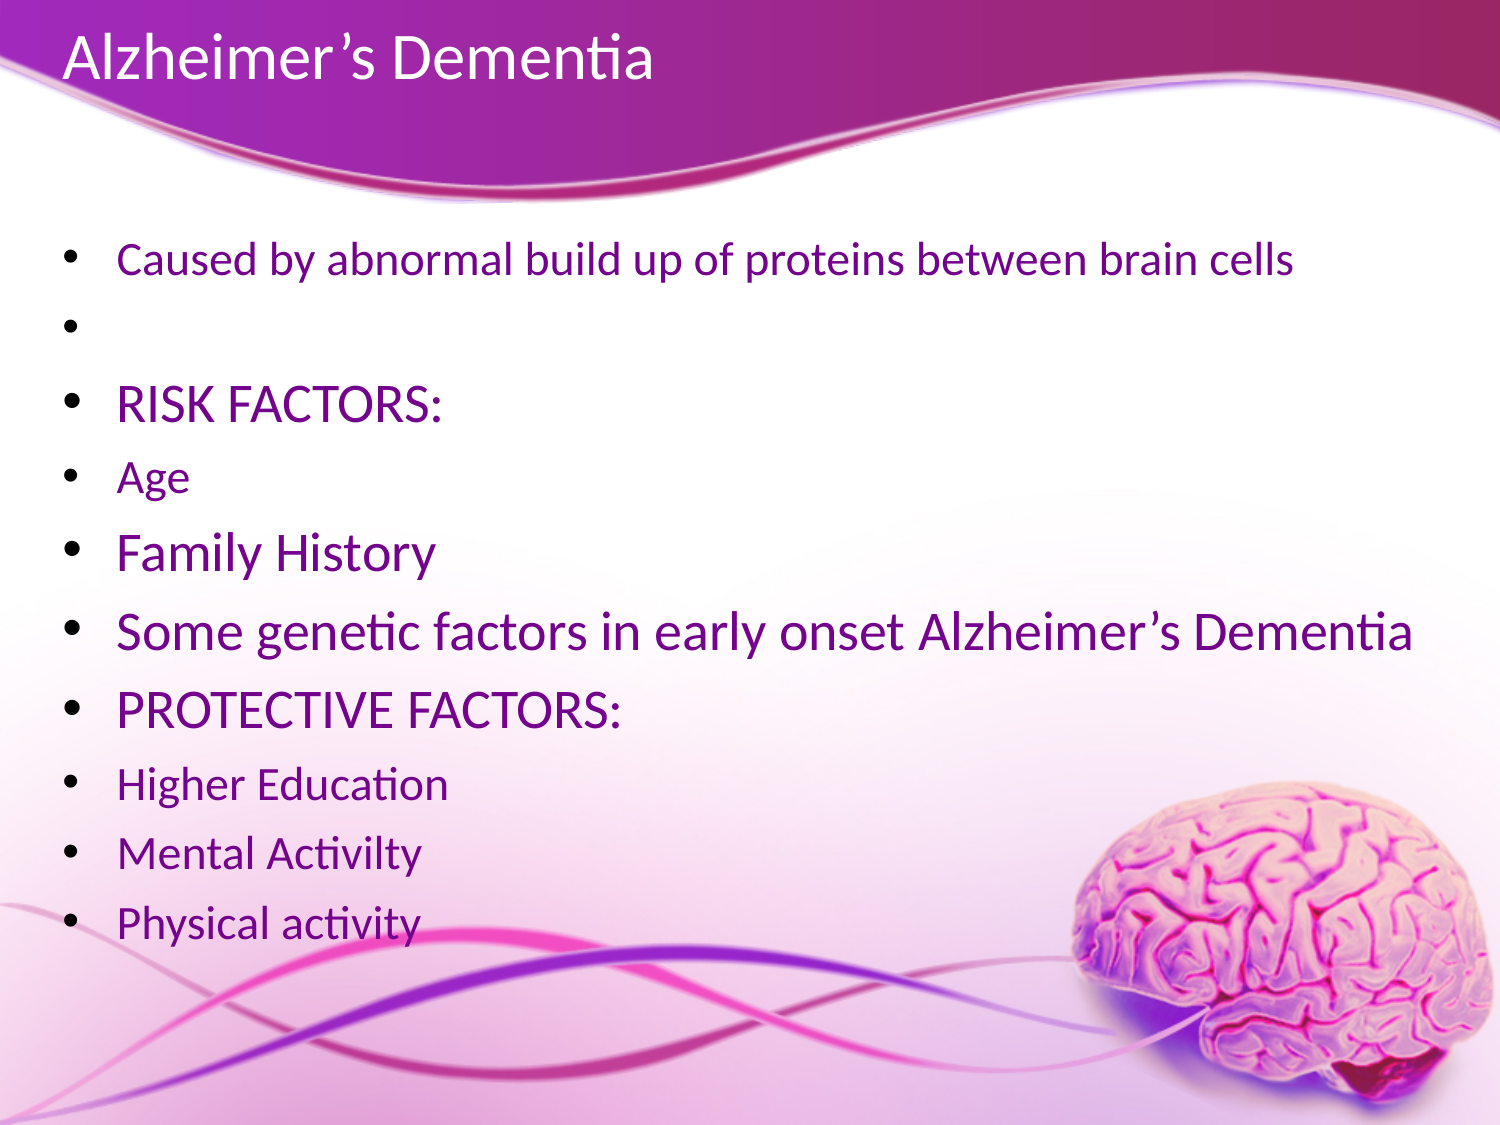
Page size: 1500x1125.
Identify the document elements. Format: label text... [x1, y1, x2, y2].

title Alzheimer’s Dementia [47, 5, 1471, 79]
list Caused by abnormal build up of proteins between brain cells RISK FACTORS: Age Family History Some genetic factors in early onset Alzheimer’s Dementia PROTECTIVE FACTORS: Higher Education Mental Activilty Physical activity [47, 219, 1471, 1005]
